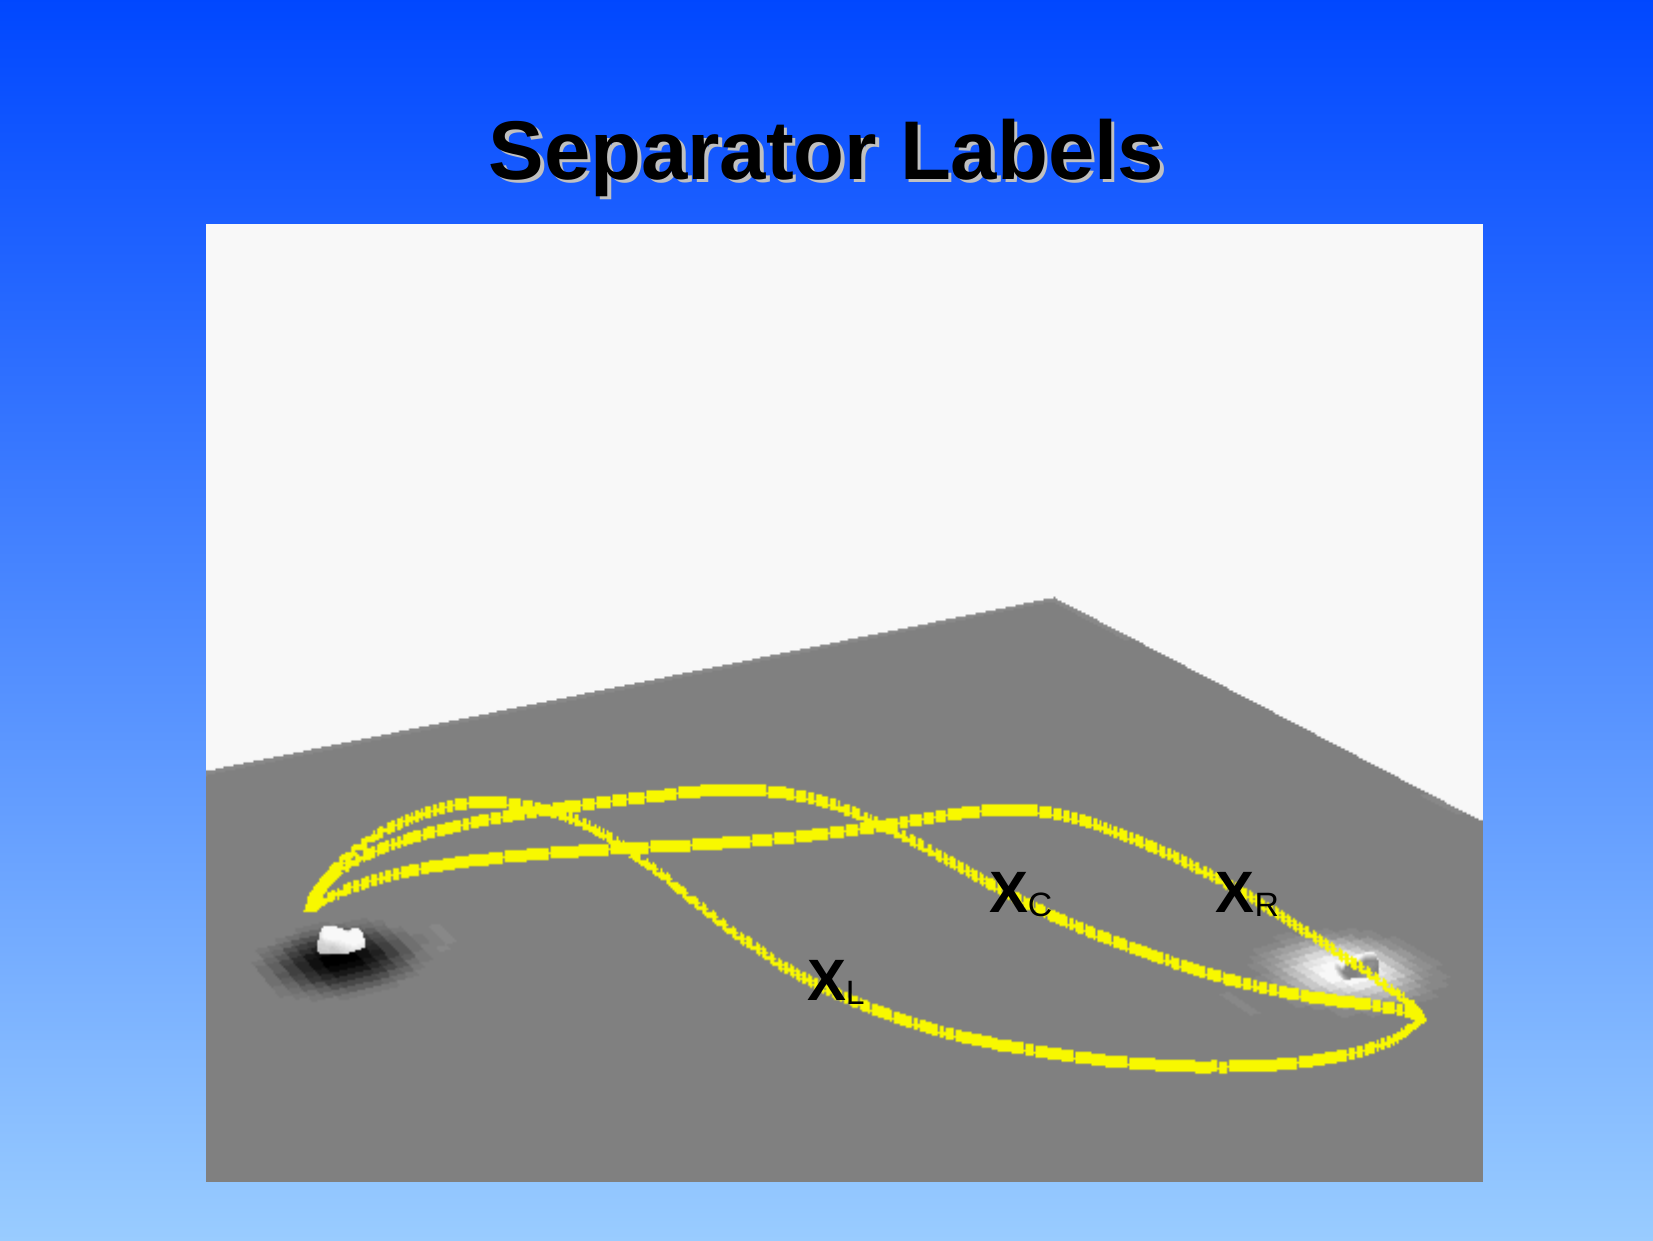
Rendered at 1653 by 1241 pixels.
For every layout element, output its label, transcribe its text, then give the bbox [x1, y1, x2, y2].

text_box XC [974, 856, 1073, 958]
picture [206, 257, 1483, 1182]
title Separator Labels [82, 49, 1571, 257]
text_box XL [792, 944, 886, 1047]
text_box XR [1201, 856, 1300, 958]
